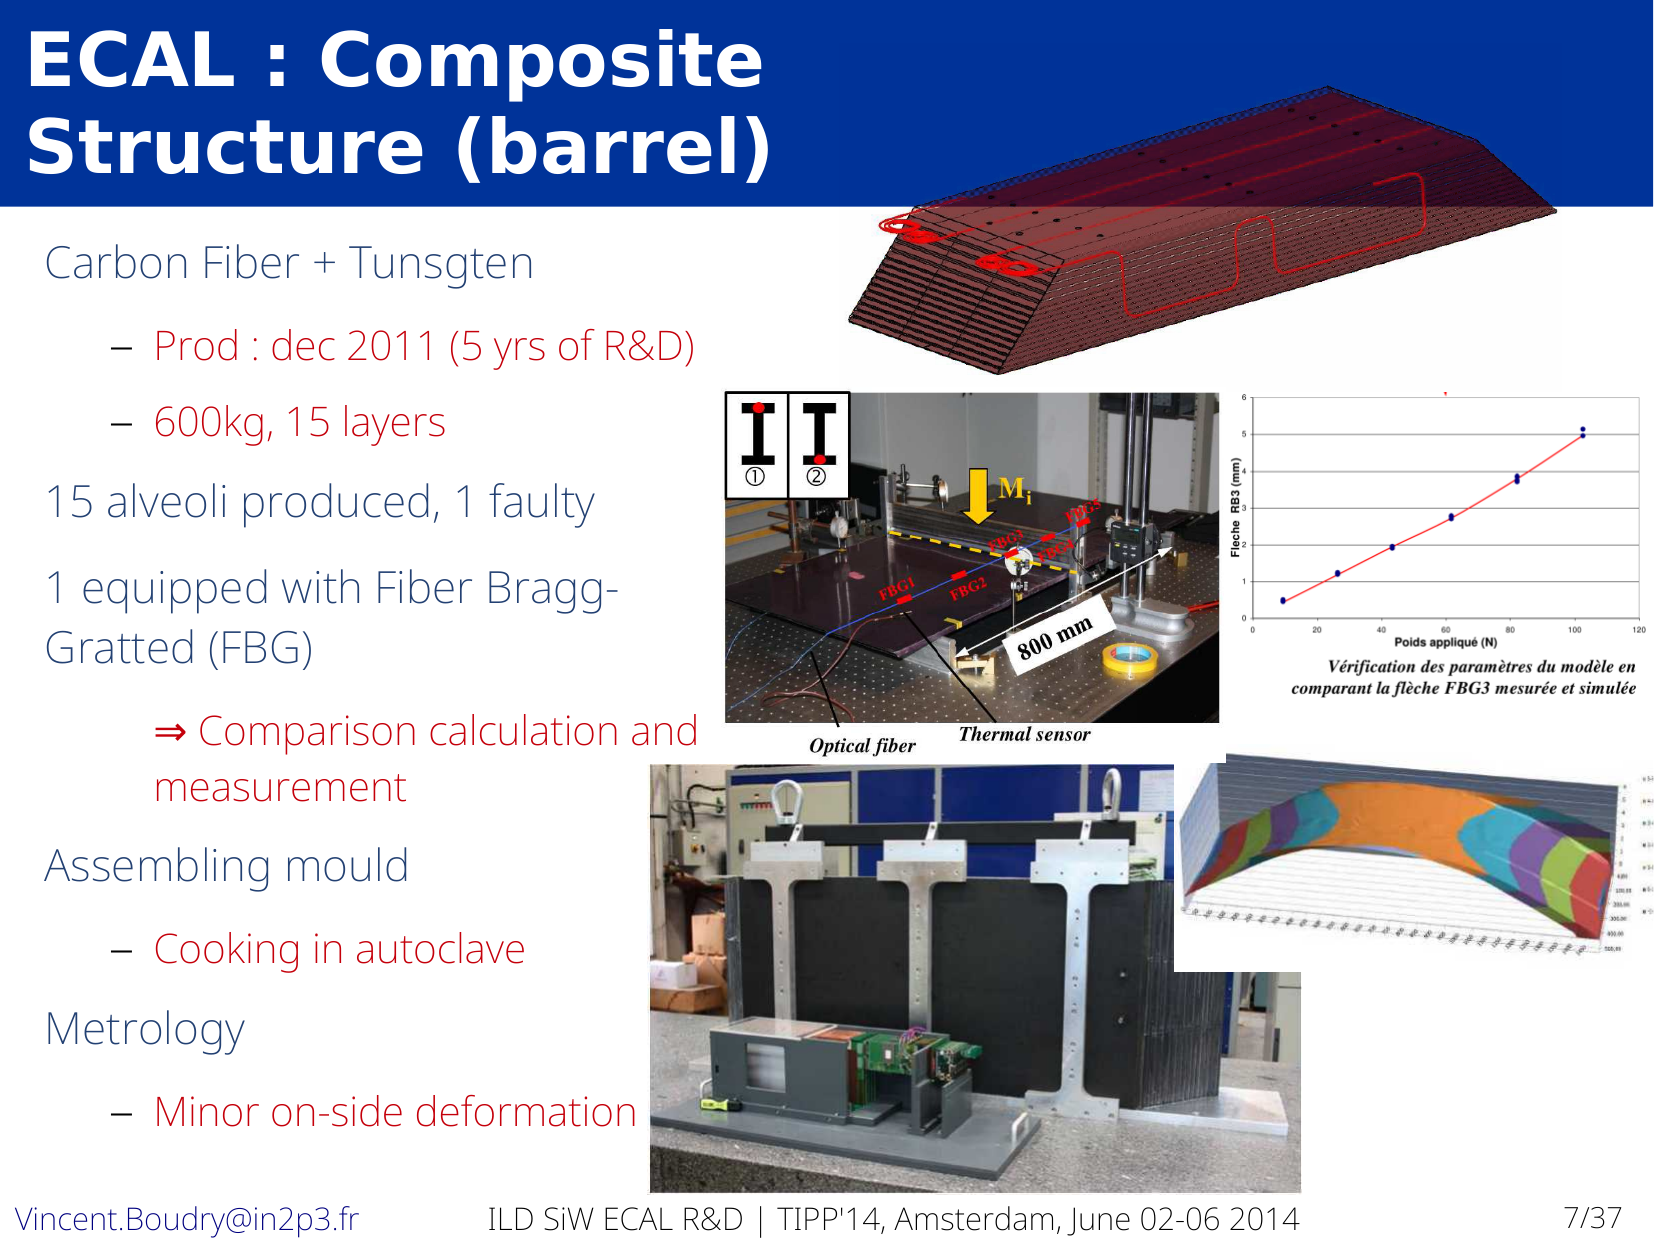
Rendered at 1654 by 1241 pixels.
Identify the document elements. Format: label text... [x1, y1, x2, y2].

list Carbon Fiber + Tunsgten Prod : dec 2011 (5 yrs of R&D) 600kg, 15 layers 15 alveoli produced, 1 faulty 1 equipped with Fiber Bragg-Gratted (FBG) ⇒ Comparison calculation and measurement Assembling mould Cooking in autoclave Metrology Minor on-side deformation [44, 230, 736, 1143]
picture [647, 43, 1654, 1195]
title ECAL : Composite Structure (barrel) [24, 16, 1635, 192]
